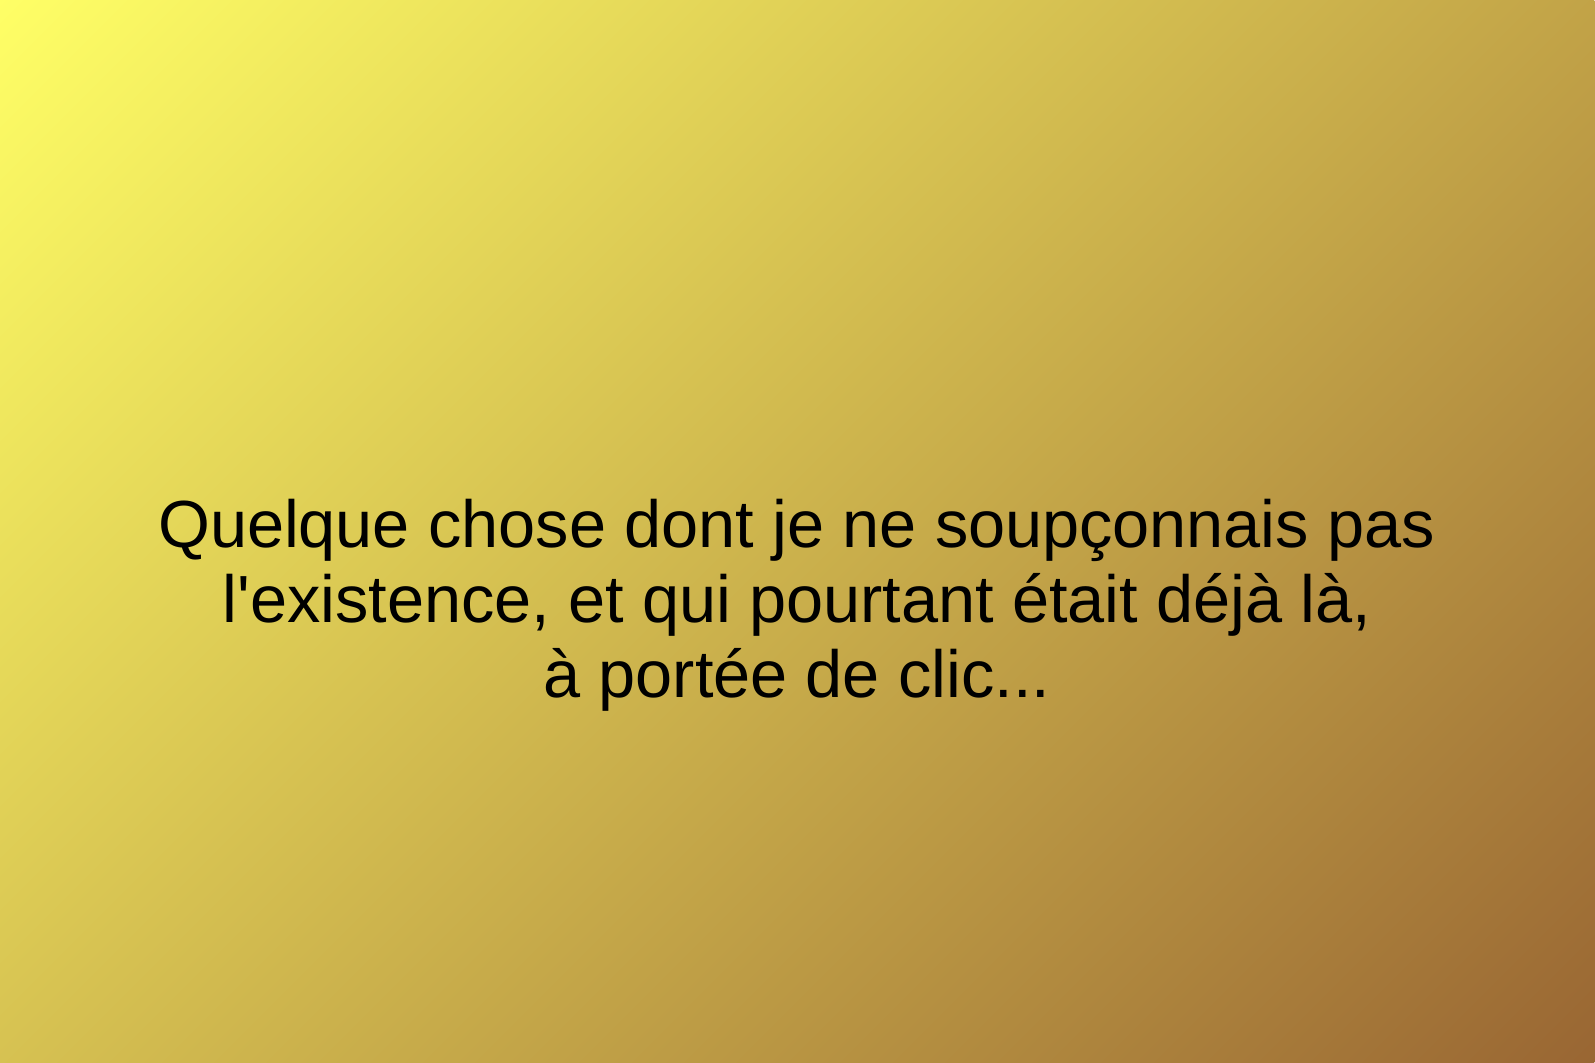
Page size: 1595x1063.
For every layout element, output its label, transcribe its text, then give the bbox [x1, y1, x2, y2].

text_box Quelque chose dont je ne soupçonnais pas l'existence, et qui pourtant était déjà là, à portée de clic... [79, 479, 1515, 720]
